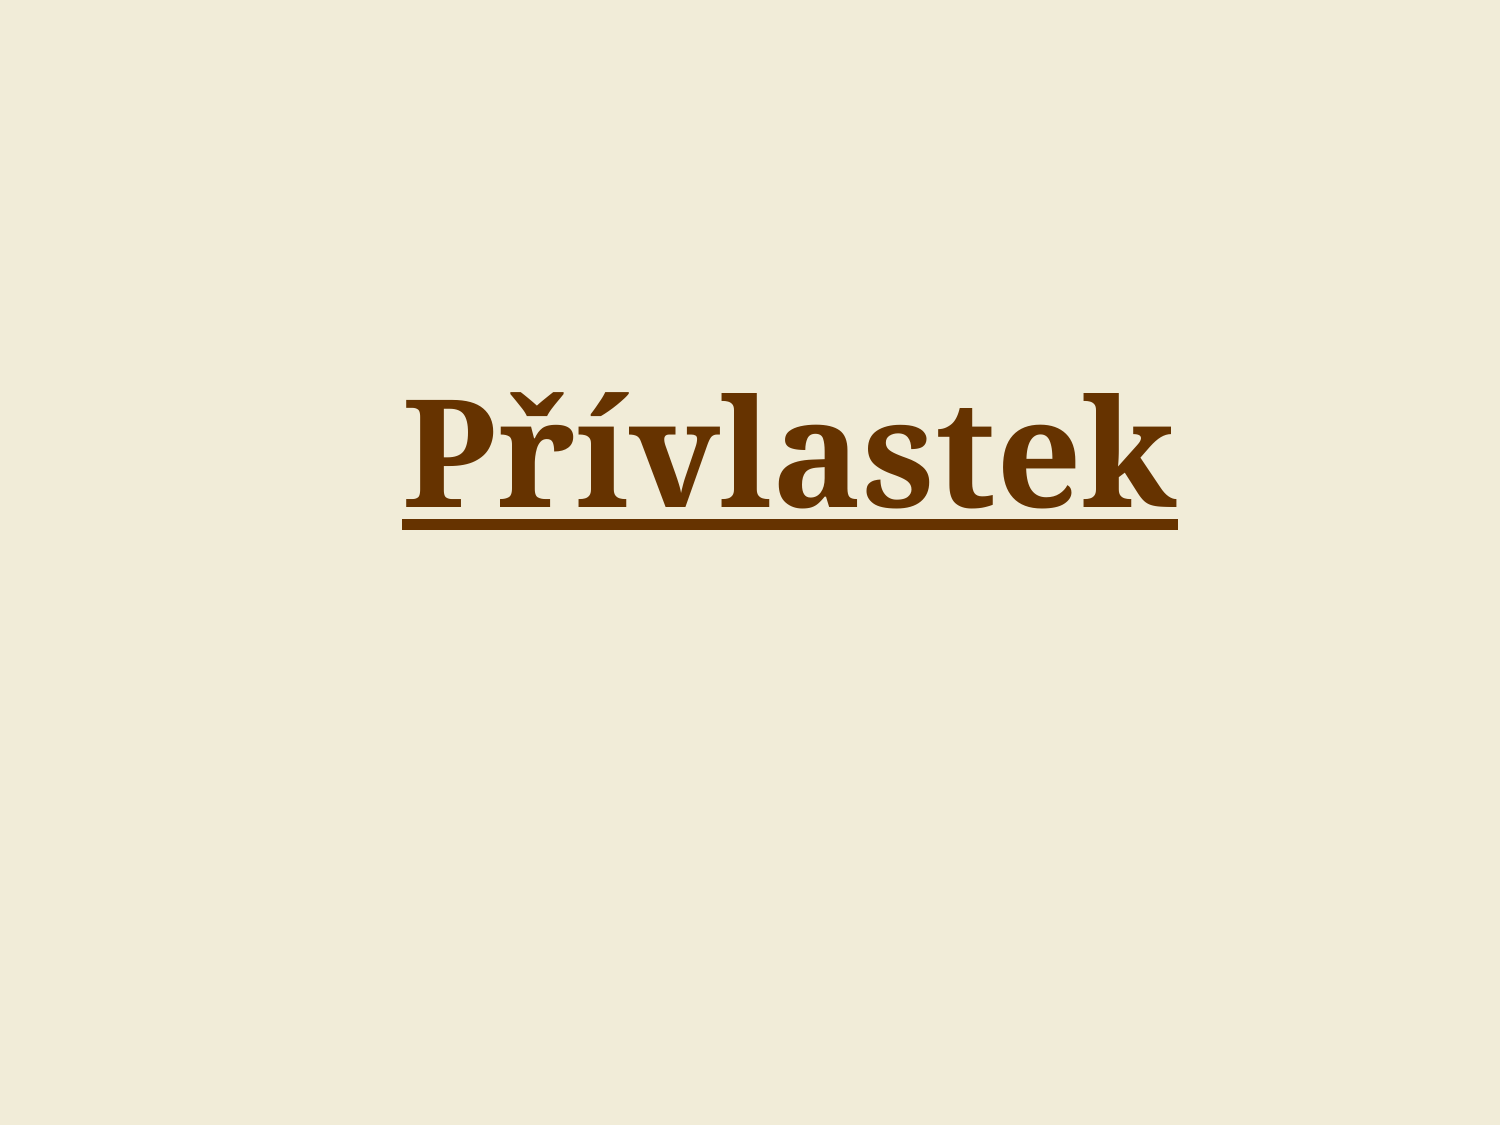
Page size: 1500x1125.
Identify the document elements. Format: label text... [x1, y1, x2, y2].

text_box Přívlastek [387, 349, 1193, 546]
